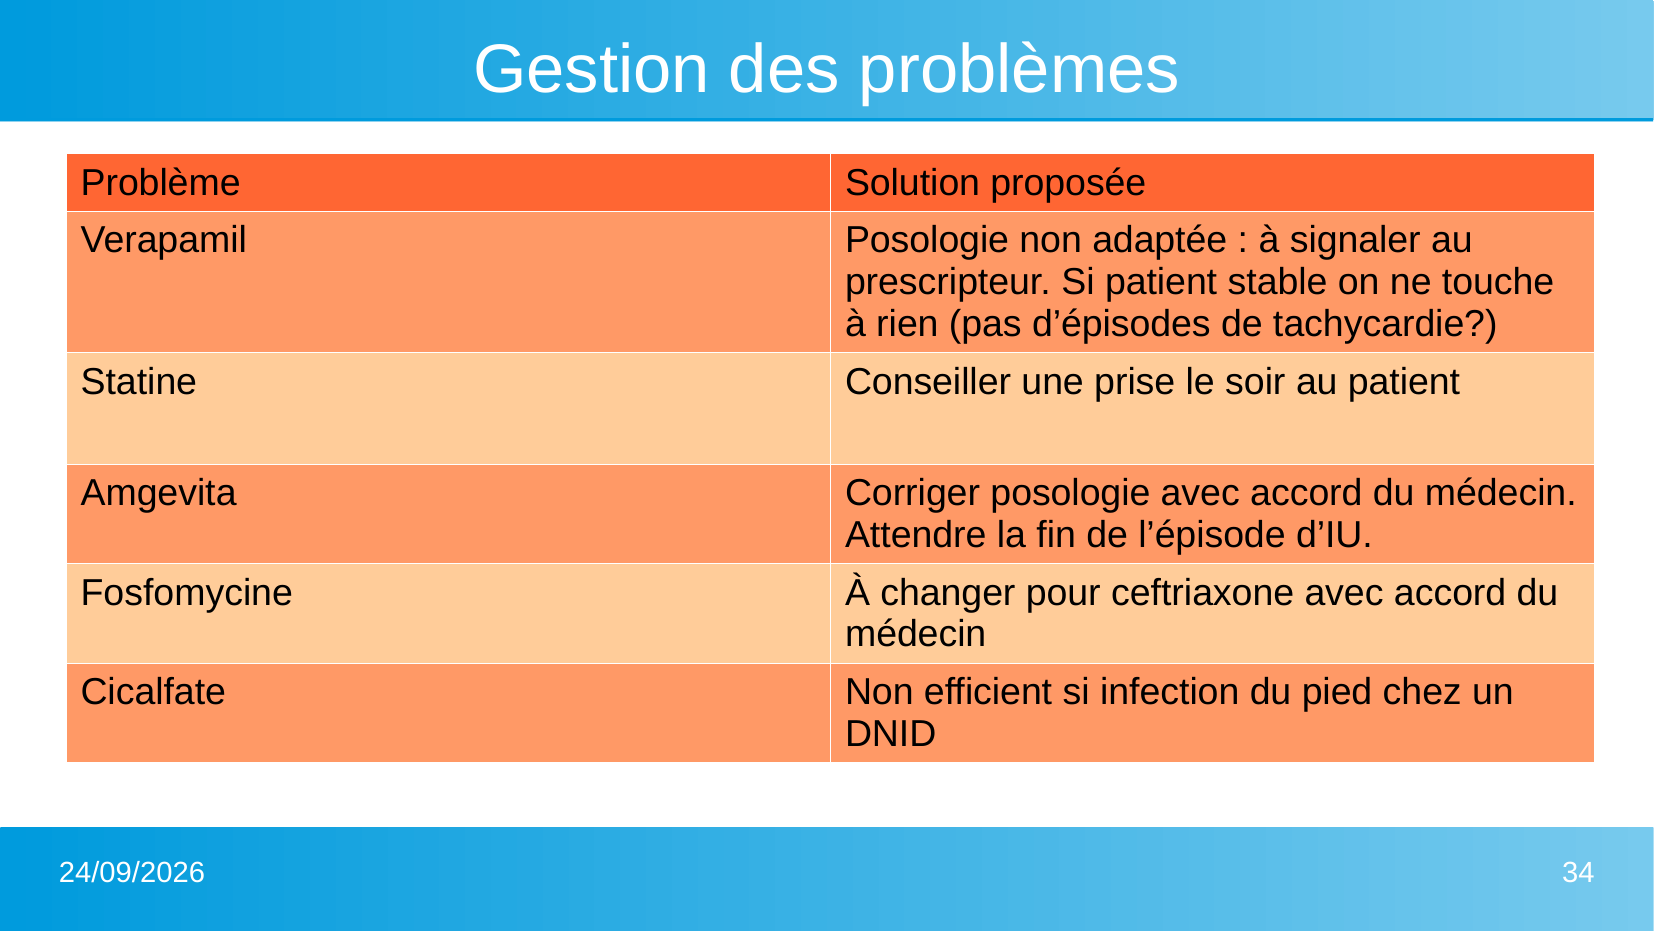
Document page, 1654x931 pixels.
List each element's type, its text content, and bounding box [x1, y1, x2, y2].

table_cell Conseiller une prise le soir au patient [831, 353, 1594, 464]
table_cell Amgevita [67, 465, 830, 563]
table_cell À changer pour ceftriaxone avec accord du médecin [831, 564, 1594, 663]
title Gestion des problèmes [59, 29, 1595, 108]
table_cell Verapamil [67, 212, 830, 352]
table_header Problème [67, 154, 830, 211]
table_header Solution proposée [831, 154, 1594, 211]
table_cell Non efficient si infection du pied chez un DNID [831, 664, 1594, 762]
table_cell Cicalfate [67, 664, 830, 762]
table_cell Corriger posologie avec accord du médecin. Attendre la fin de l’épisode d’IU. [831, 465, 1594, 563]
table_cell Statine [67, 353, 830, 464]
table_cell Posologie non adaptée : à signaler au prescripteur. Si patient stable on ne touche à rien (pas d’épisodes de tachycardie?) [831, 212, 1594, 352]
table_cell Fosfomycine [67, 564, 830, 663]
